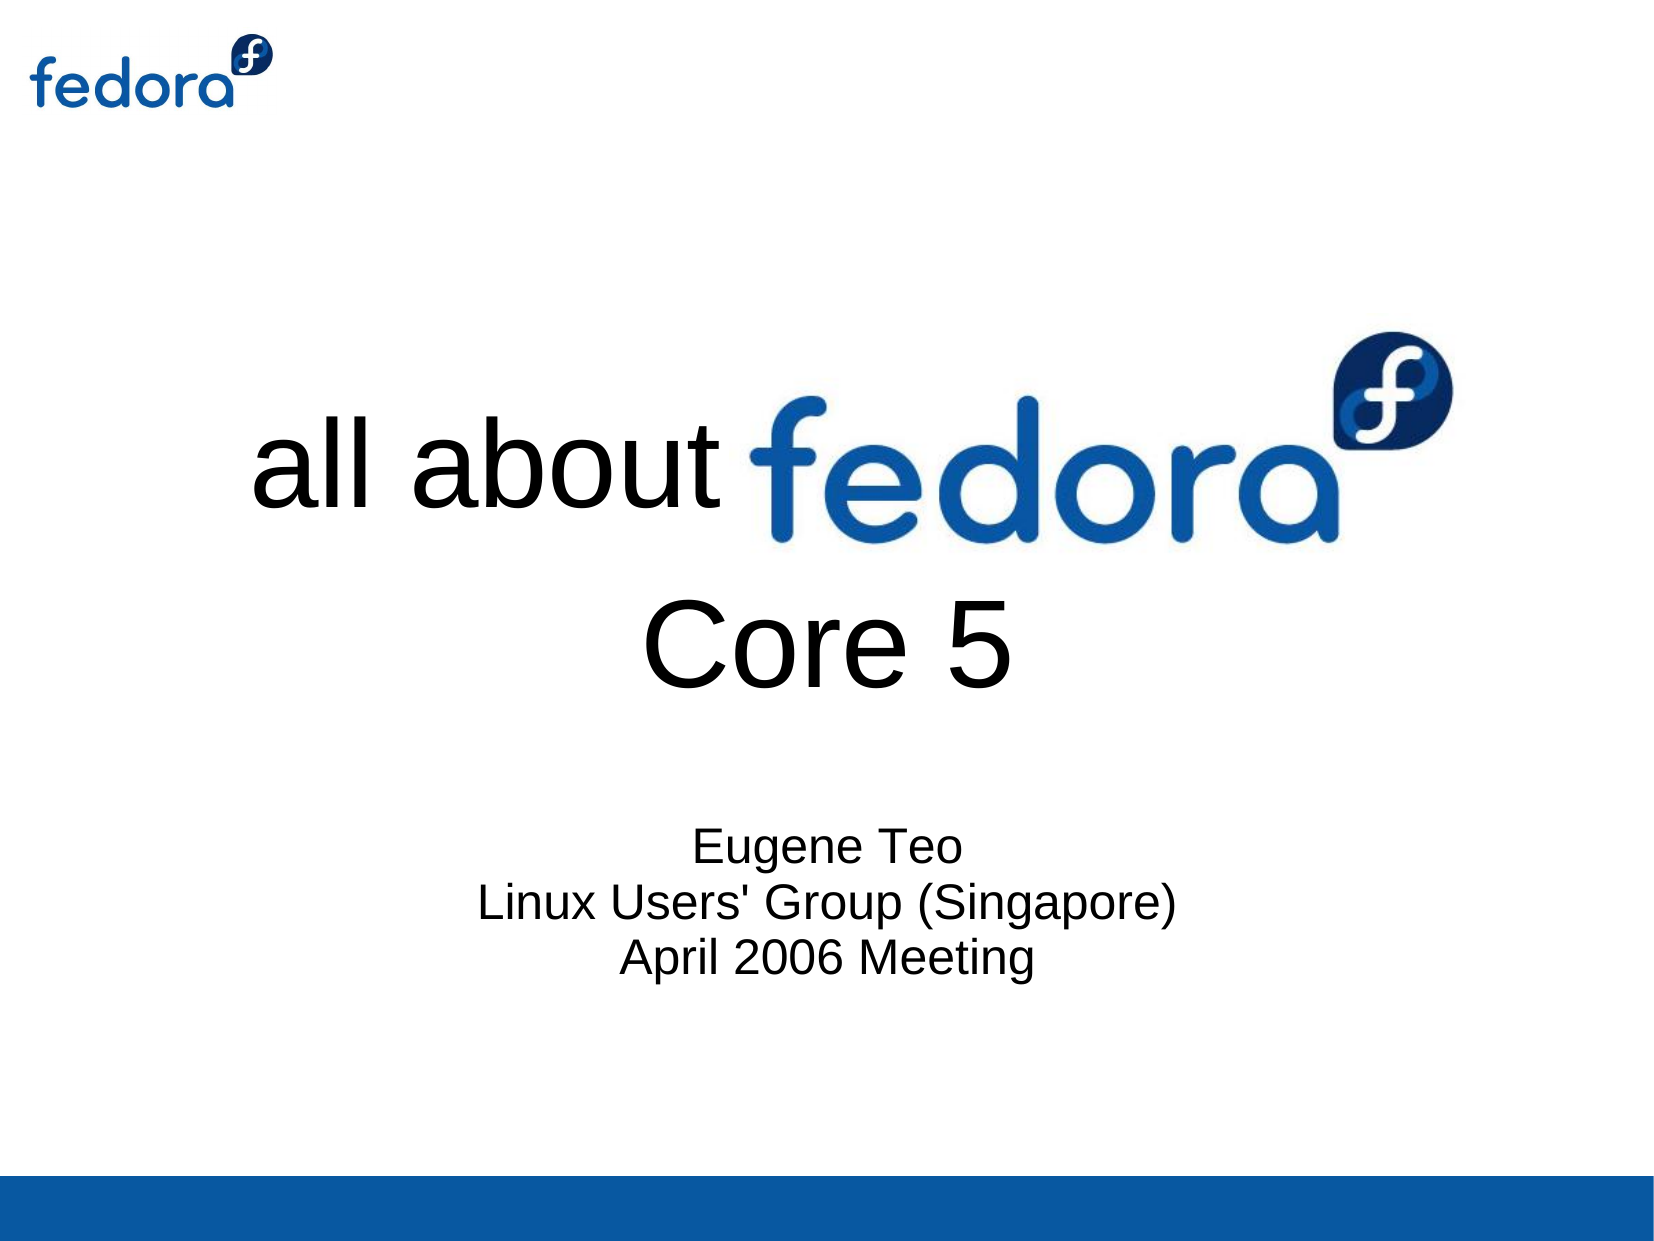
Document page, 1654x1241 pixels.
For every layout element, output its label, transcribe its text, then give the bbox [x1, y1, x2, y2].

picture [22, 27, 277, 115]
text_box Eugene Teo Linux Users' Group (Singapore) April 2006 Meeting [476, 818, 1179, 1041]
title all about [214, 371, 771, 558]
picture [0, 1176, 1654, 1241]
picture [729, 313, 1466, 565]
title Core 5 [640, 550, 1023, 737]
